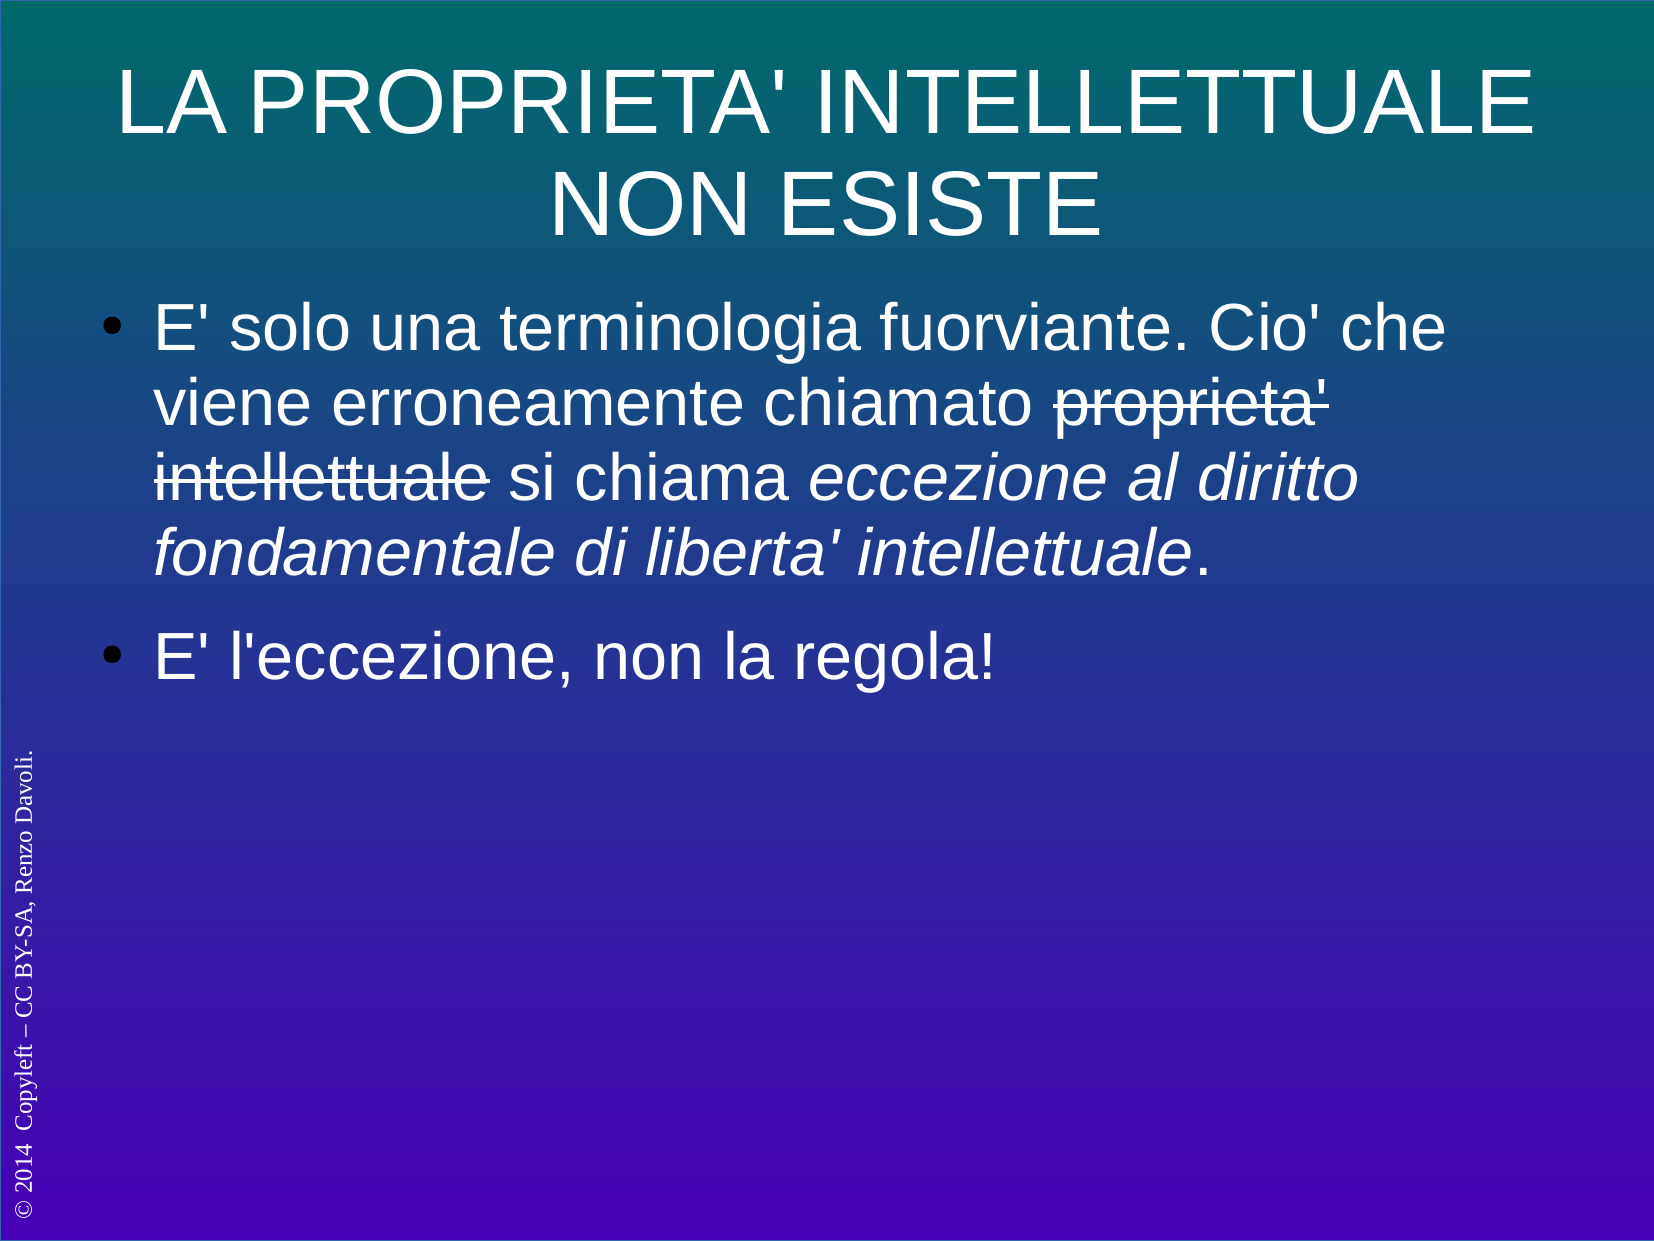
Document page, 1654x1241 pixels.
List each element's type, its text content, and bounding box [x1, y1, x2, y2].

list E' solo una terminologia fuorviante. Cio' che viene erroneamente chiamato proprieta' intellettuale si chiama eccezione al diritto fondamentale di liberta' intellettuale. E' l'eccezione, non la regola! [82, 290, 1538, 1010]
title LA PROPRIETA' INTELLETTUALE NON ESISTE [82, 49, 1571, 257]
